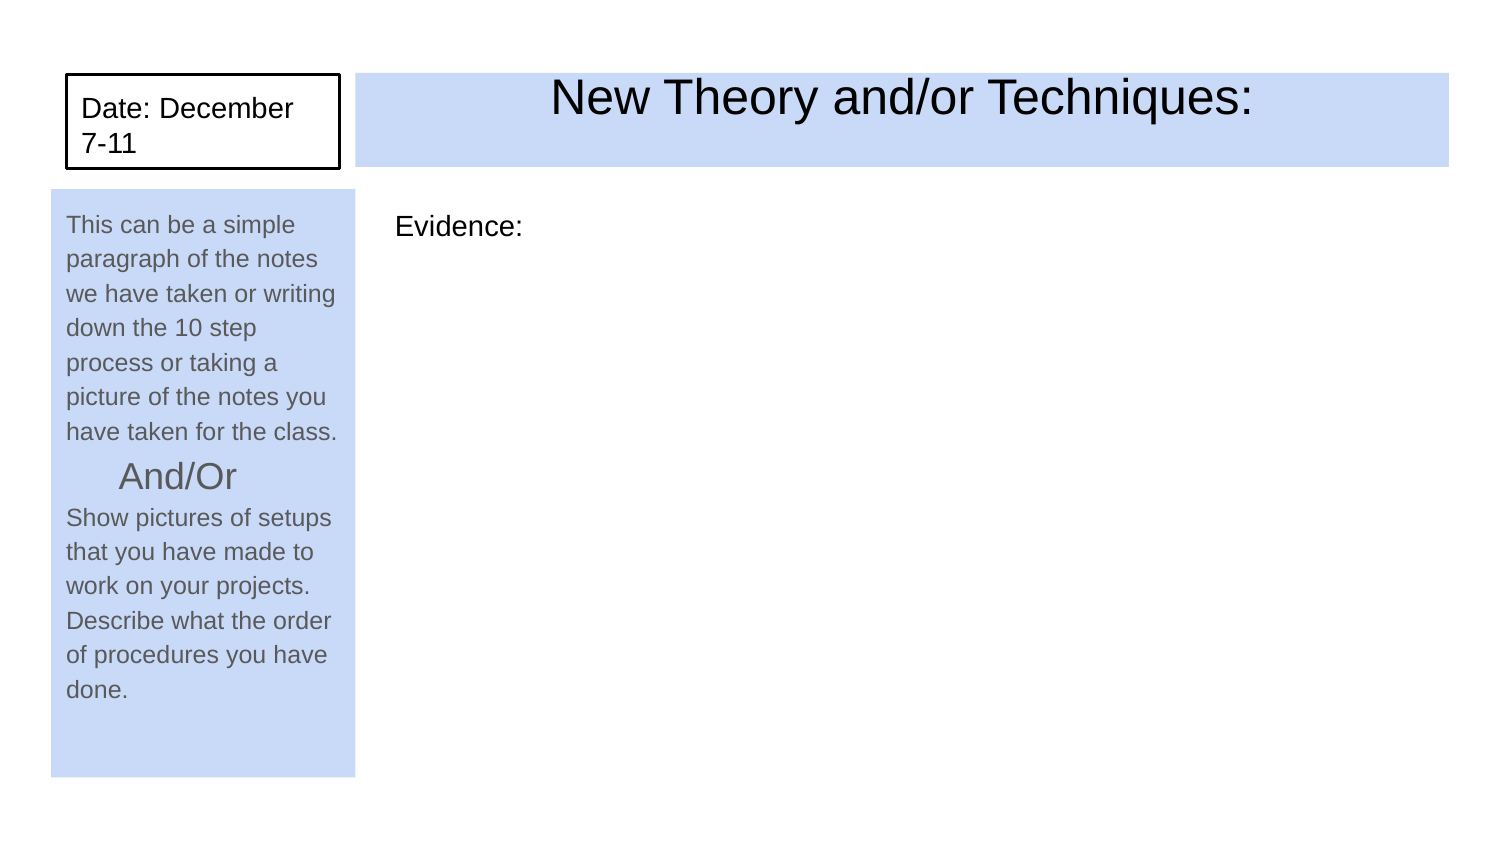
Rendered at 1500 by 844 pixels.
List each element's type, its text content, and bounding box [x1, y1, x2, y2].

text_box Date: December 7-11 [66, 74, 340, 169]
list This can be a simple paragraph of the notes we have taken or writing down the 10 step process or taking a picture of the notes you have taken for the class. And/Or Show pictures of setups that you have made to work on your projects. Describe what the order of procedures you have done. [51, 189, 356, 778]
text_box Evidence: [379, 191, 1449, 781]
title New Theory and/or Techniques: [355, 72, 1449, 167]
